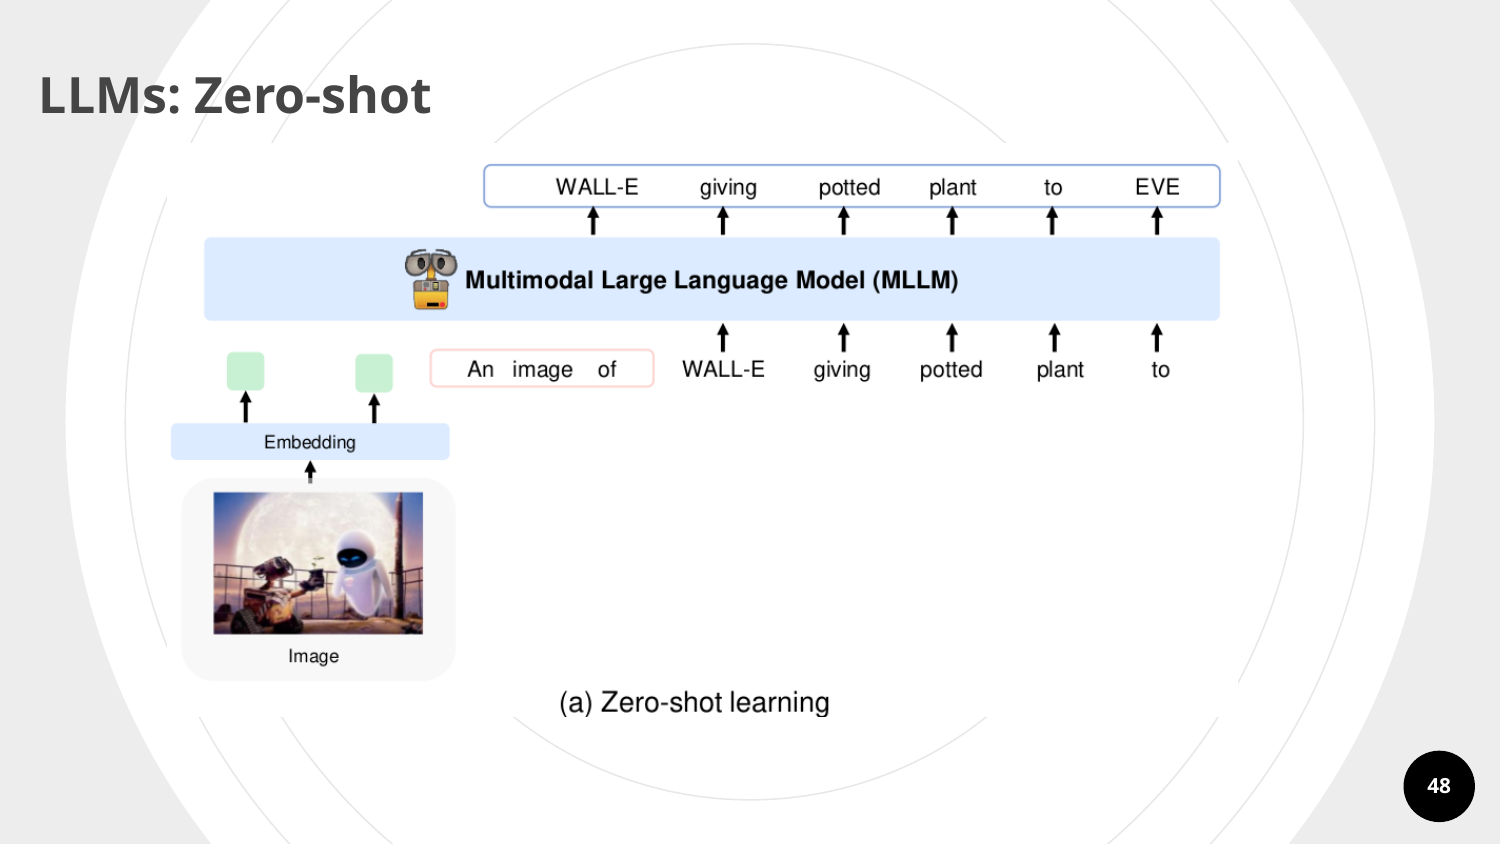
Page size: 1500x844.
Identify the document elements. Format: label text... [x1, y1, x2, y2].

slide_number 1 [1403, 750, 1475, 823]
text_box LLMs: Zero-shot [38, 39, 1461, 149]
picture [167, 143, 1238, 717]
